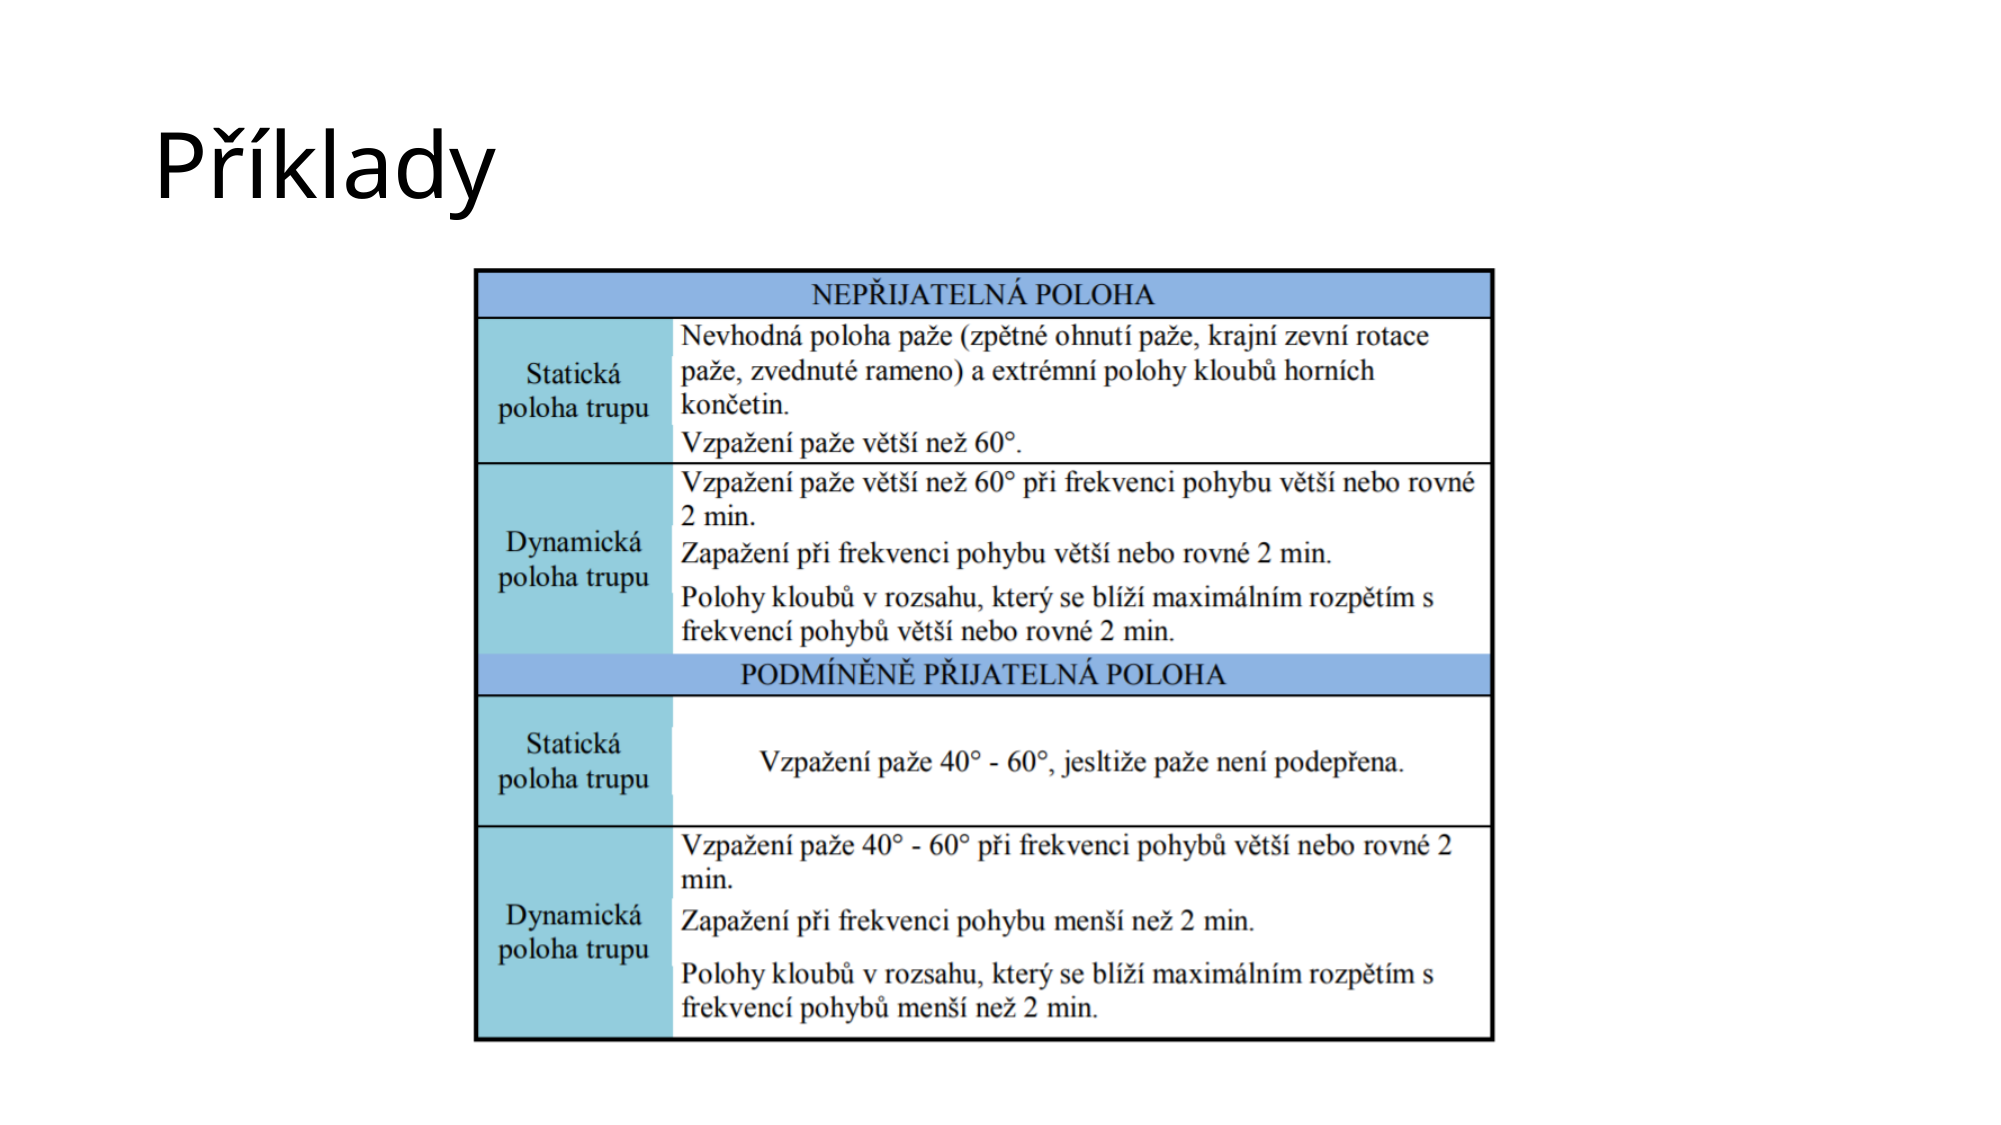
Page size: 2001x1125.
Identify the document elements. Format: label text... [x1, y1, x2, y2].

picture [413, 239, 1545, 1066]
title Příklady [137, 59, 1863, 278]
